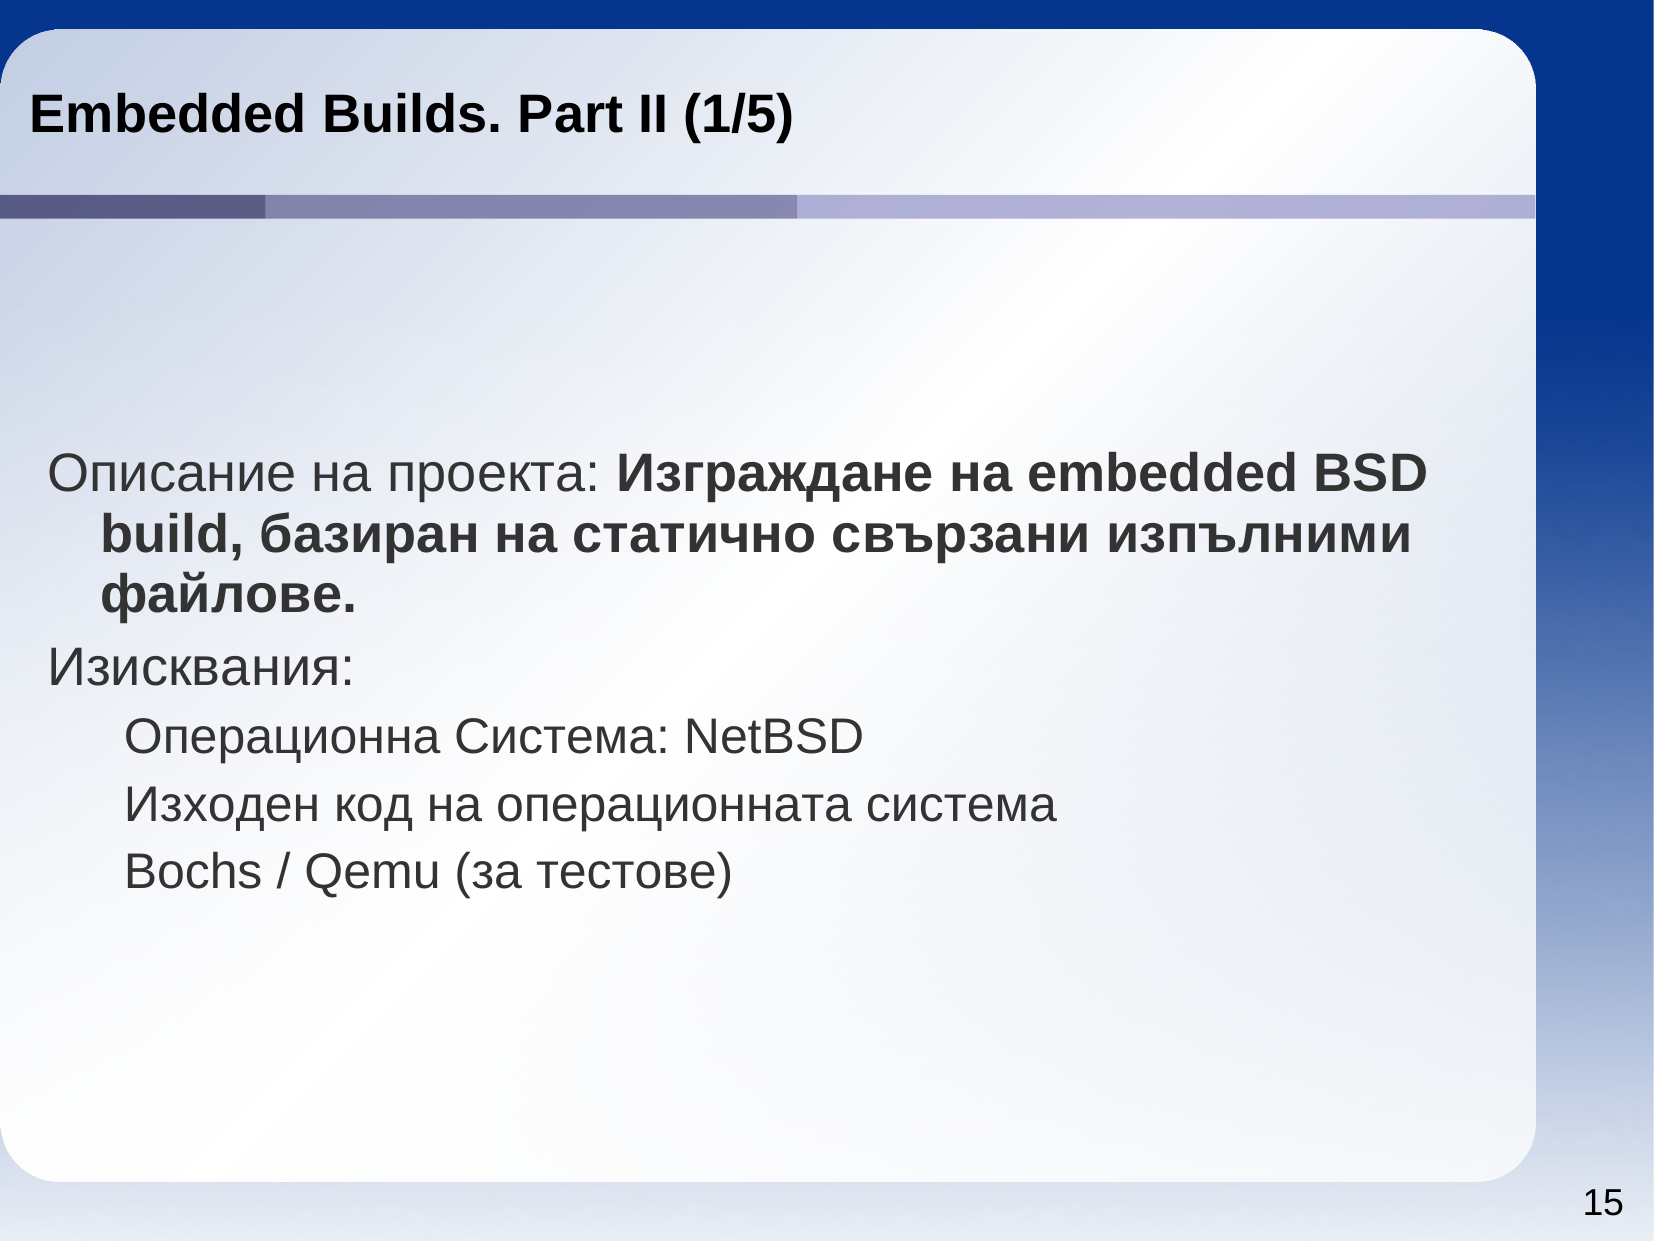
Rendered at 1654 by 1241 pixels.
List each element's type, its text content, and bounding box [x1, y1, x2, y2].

list Описание на проекта: Изграждане на embedded BSD build, базиран на статично свързани изпълними файлове. Изисквания: Операционна Система: NetBSD Изходен код на операционната система Bochs / Qemu (за тестове) [29, 442, 1506, 945]
picture [0, 0, 1654, 1241]
title Embedded Builds. Part II (1/5) [29, 49, 1506, 178]
